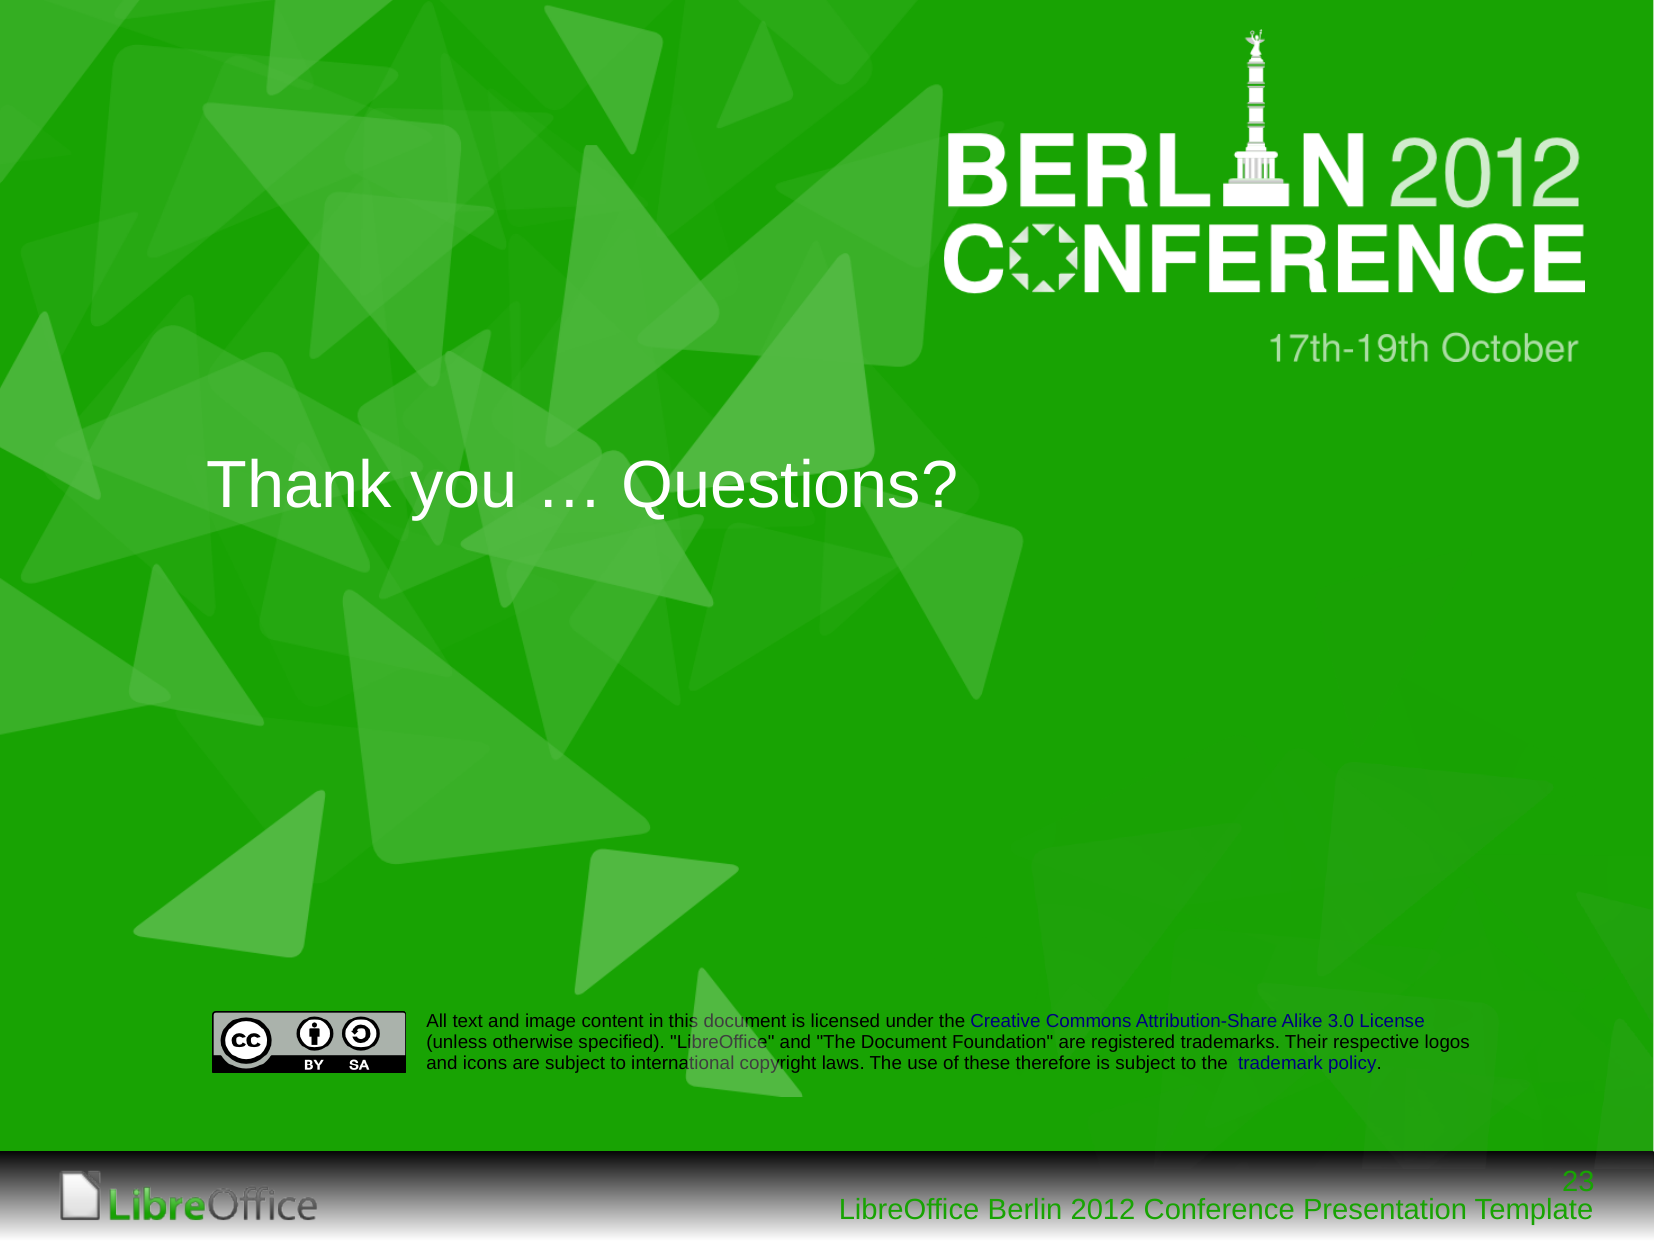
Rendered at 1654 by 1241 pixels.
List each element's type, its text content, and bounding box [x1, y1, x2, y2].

title Thank you … Questions? [206, 395, 1477, 573]
picture [41, 1152, 337, 1240]
picture [0, 0, 1654, 1169]
